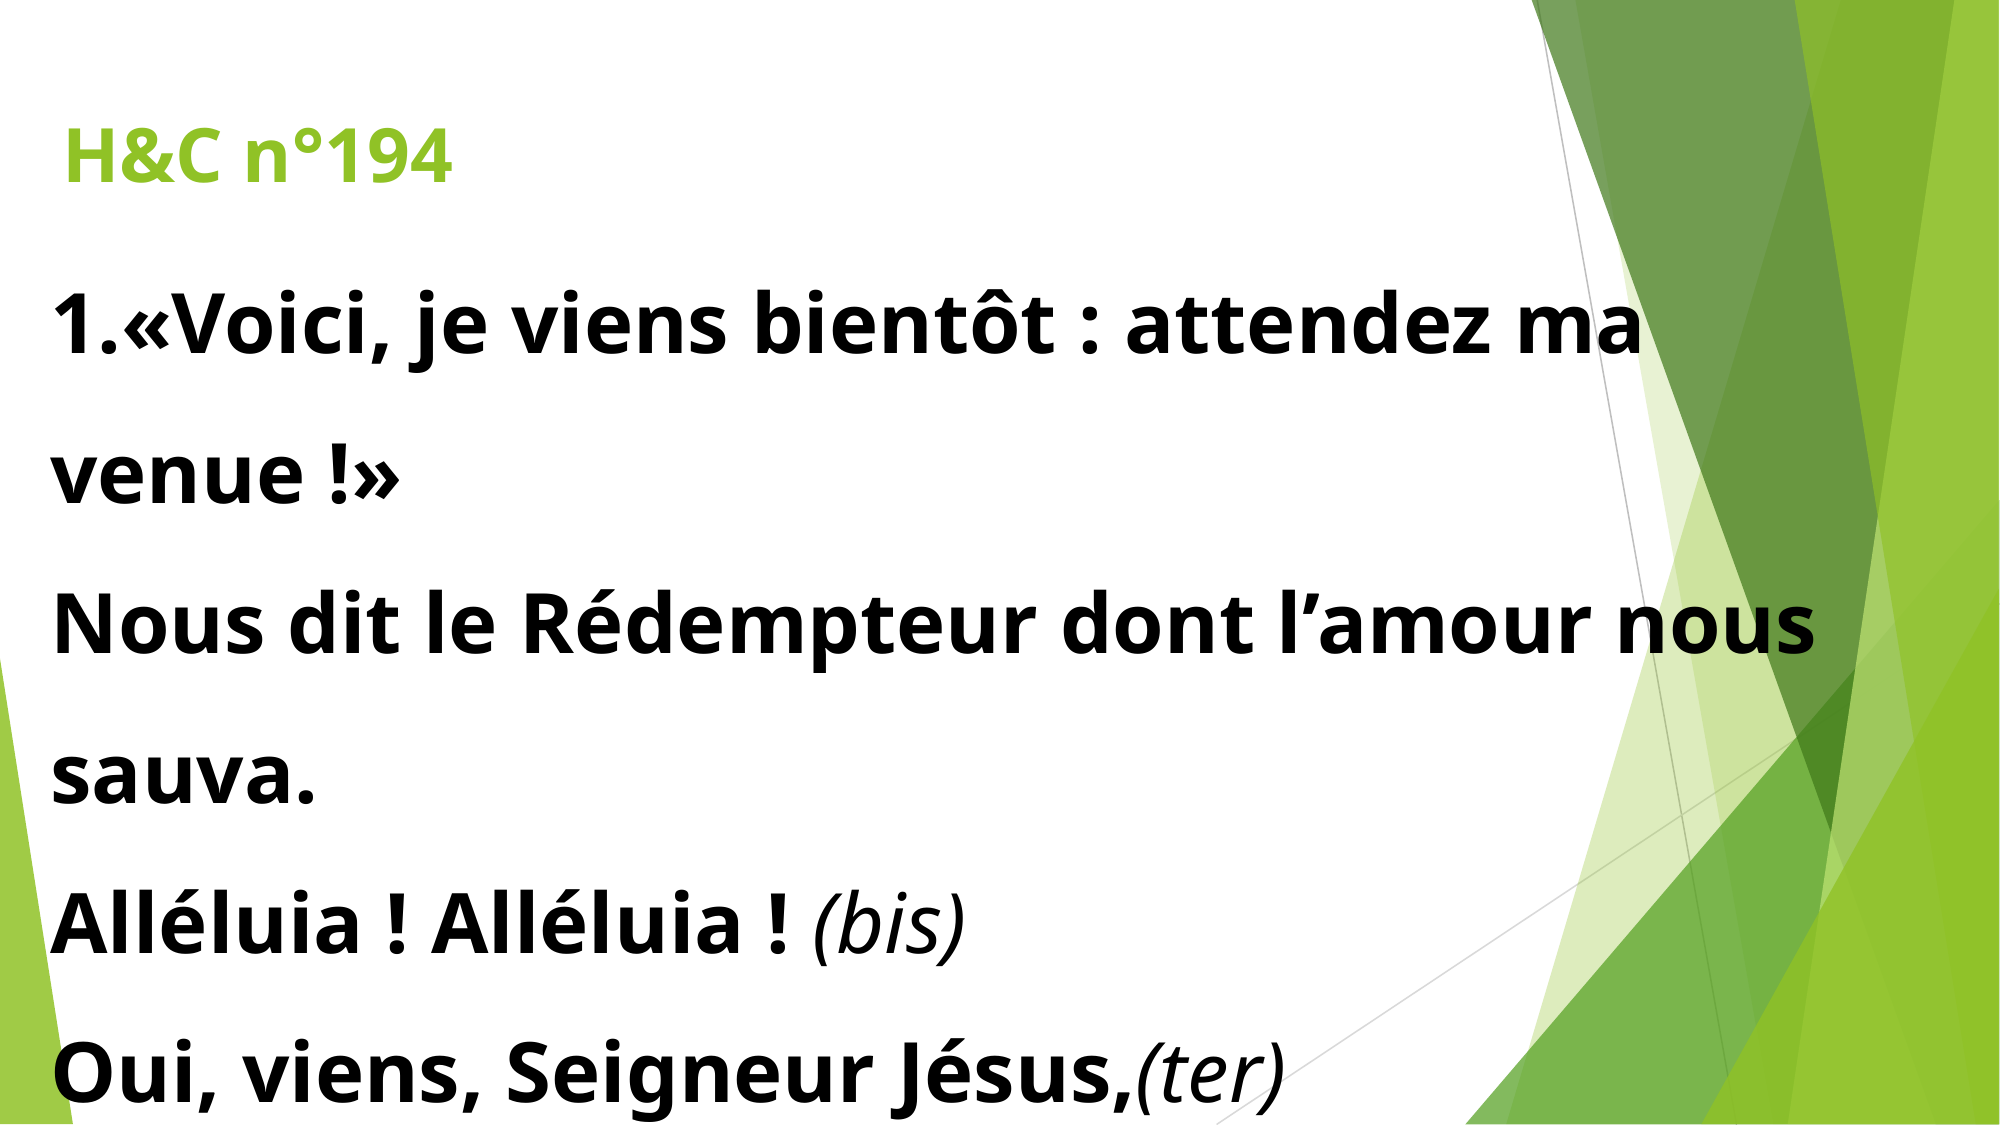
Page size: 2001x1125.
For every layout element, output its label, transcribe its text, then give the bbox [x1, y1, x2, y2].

text_box 1.«Voici, je viens bientôt : attendez ma venue !» Nous dit le Rédempteur dont l’amour nous sauva. Alléluia ! Alléluia ! (bis) Oui, viens, Seigneur Jésus,(ter) — sur l’éclatante nue. [35, 212, 2001, 1074]
text_box H&C n°194 [47, 99, 1522, 212]
